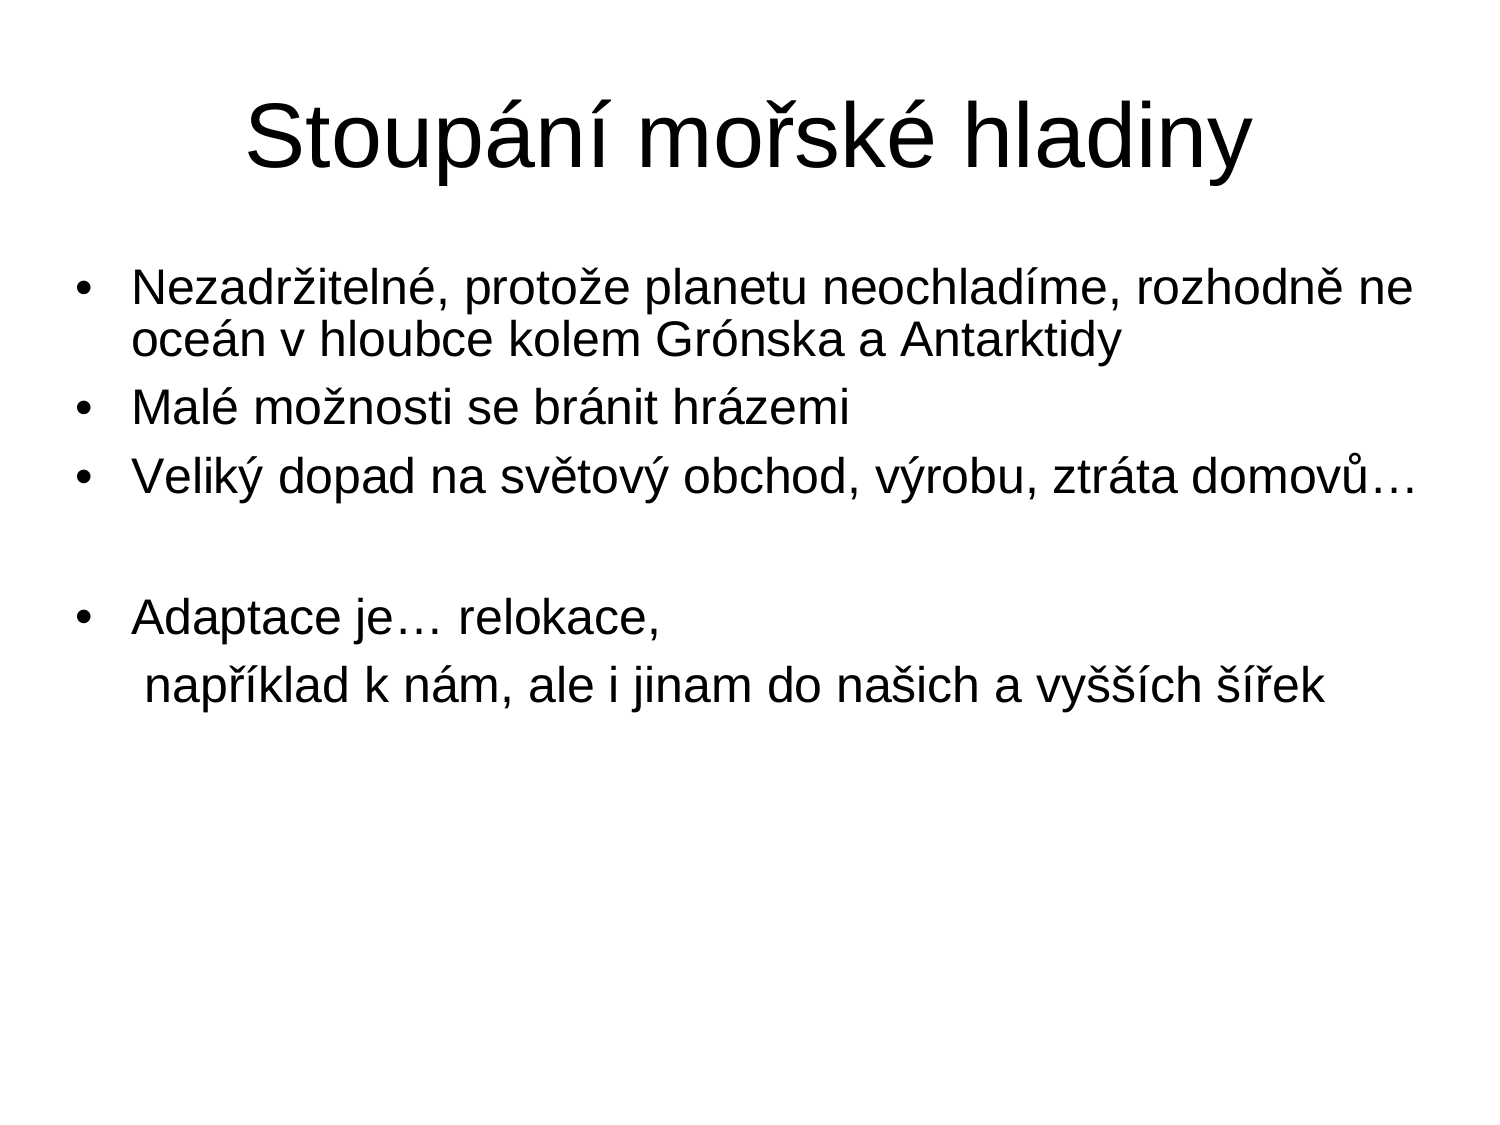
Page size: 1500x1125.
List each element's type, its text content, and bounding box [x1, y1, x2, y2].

title Stoupání mořské hladiny [75, 44, 1425, 233]
list Nezadržitelné, protože planetu neochladíme, rozhodně ne oceán v hloubce kolem Grónska a Antarktidy Malé možnosti se bránit hrázemi Veliký dopad na světový obchod, výrobu, ztráta domovů… Adaptace je… relokace, například k nám, ale i jinam do našich a vyšších šířek [75, 263, 1425, 916]
